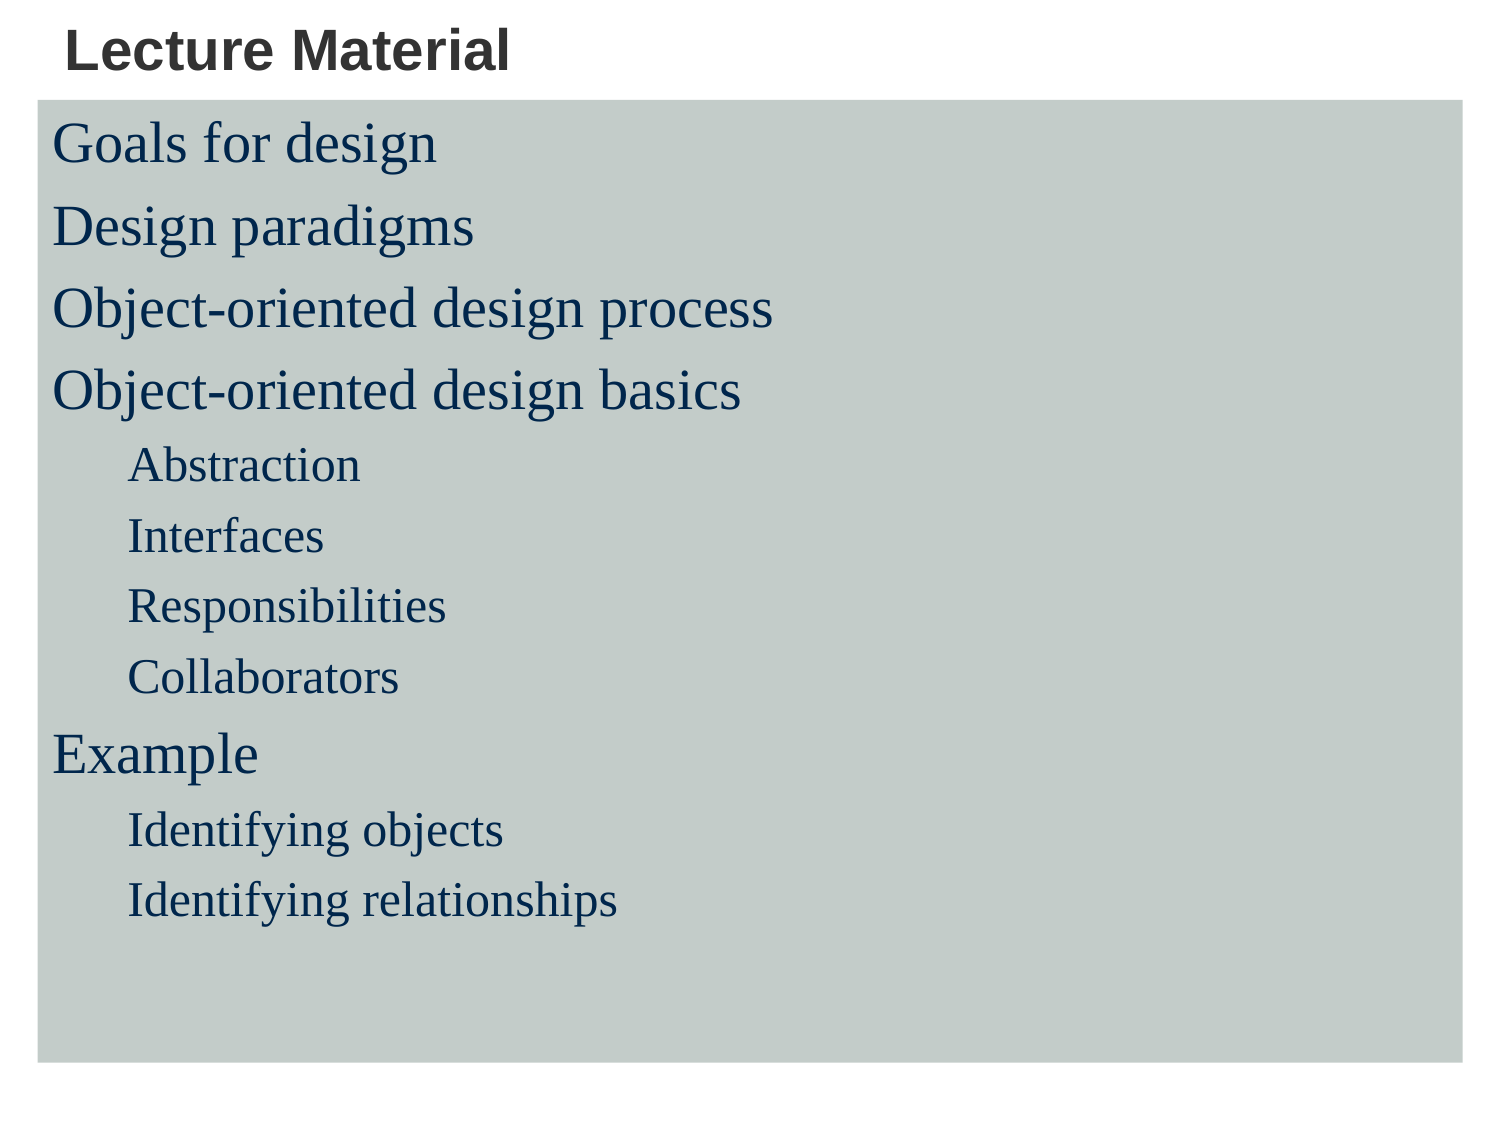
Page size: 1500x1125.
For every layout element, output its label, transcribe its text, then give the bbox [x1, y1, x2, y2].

list Goals for design Design paradigms Object-oriented design process Object-oriented design basics Abstraction Interfaces Responsibilities Collaborators Example Identifying objects Identifying relationships [37, 99, 1463, 1063]
picture [0, 0, 1500, 1125]
title Lecture Material [50, 0, 1450, 91]
